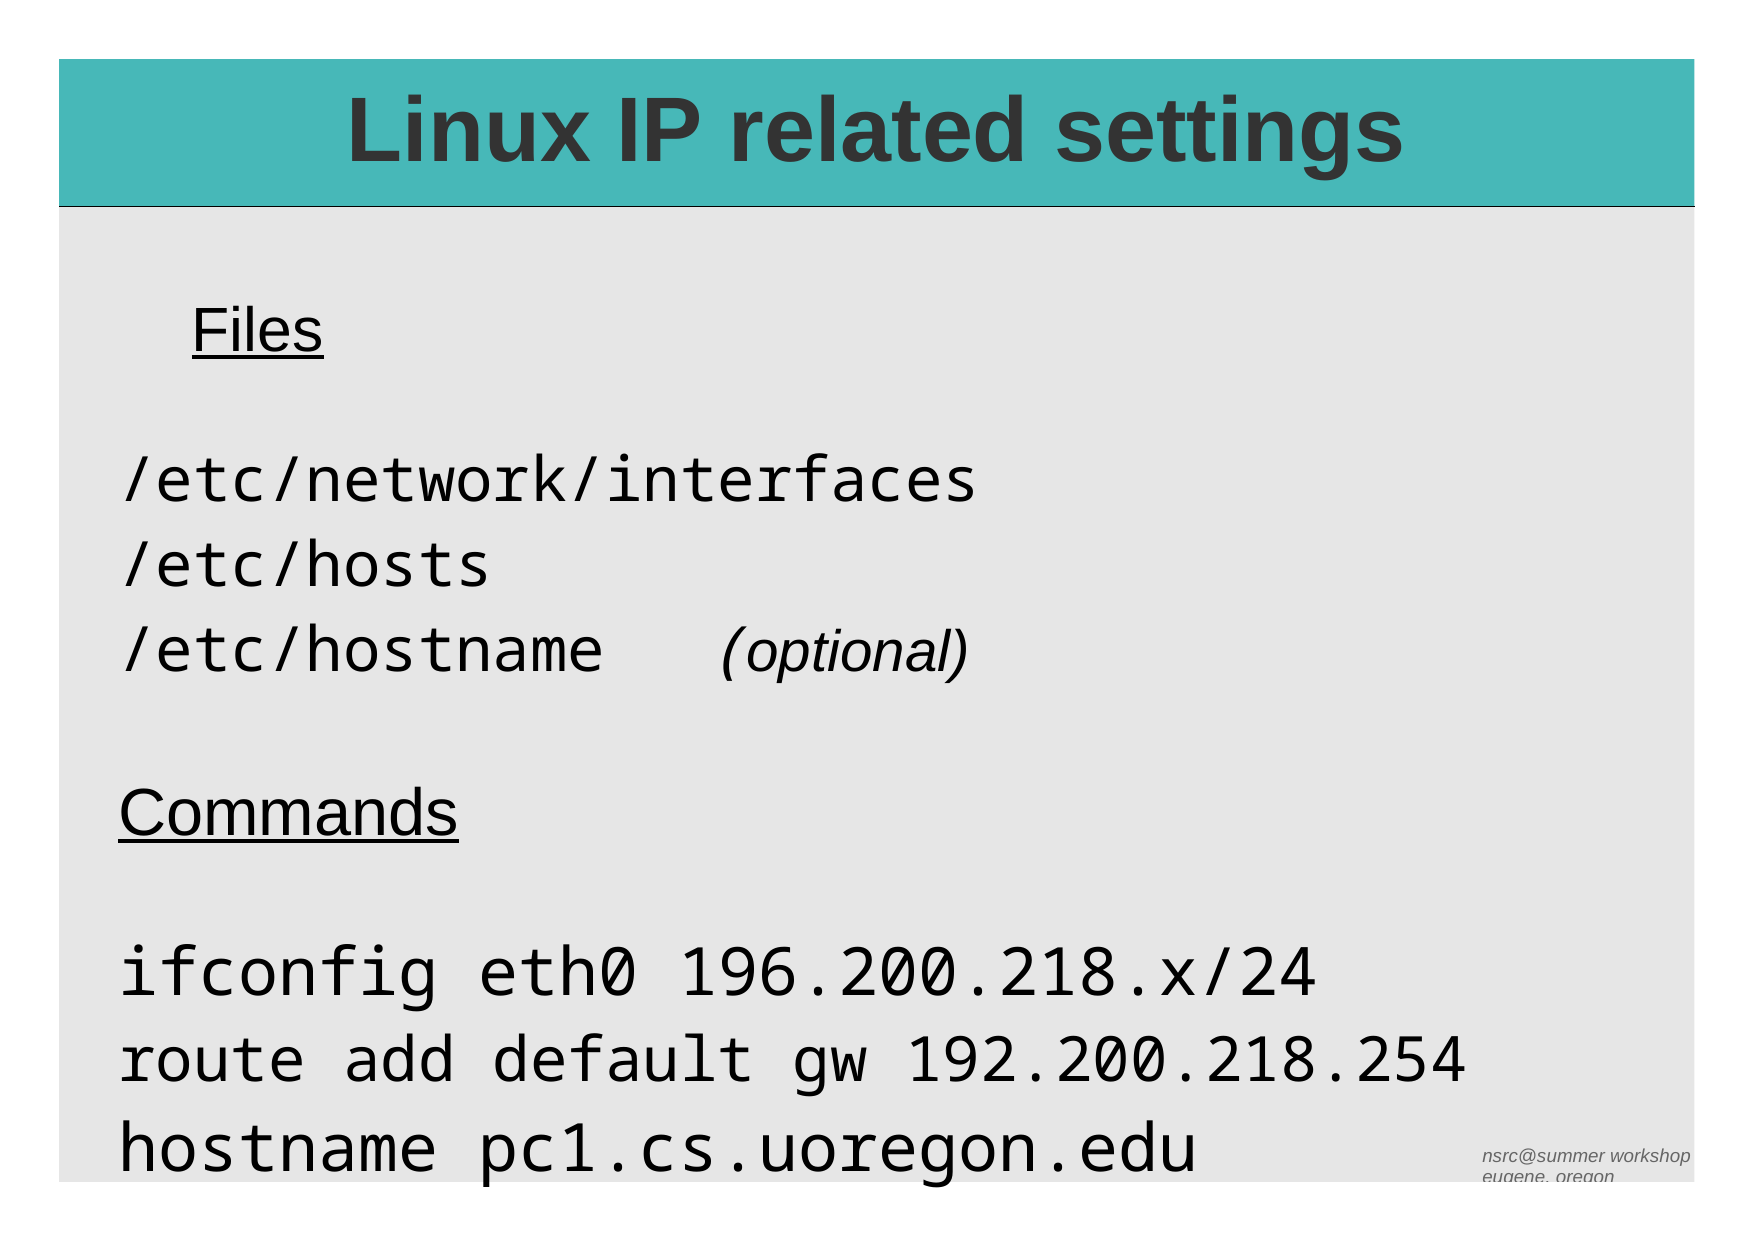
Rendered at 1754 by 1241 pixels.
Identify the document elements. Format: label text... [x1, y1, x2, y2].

list Files /etc/network/interfaces /etc/hosts /etc/hostname (optional) Commands ifconfig eth0 196.200.218.x/24 route add default gw 192.200.218.254 hostname pc1.cs.uoregon.edu [118, 295, 1625, 1090]
title Linux IP related settings [59, 41, 1695, 219]
